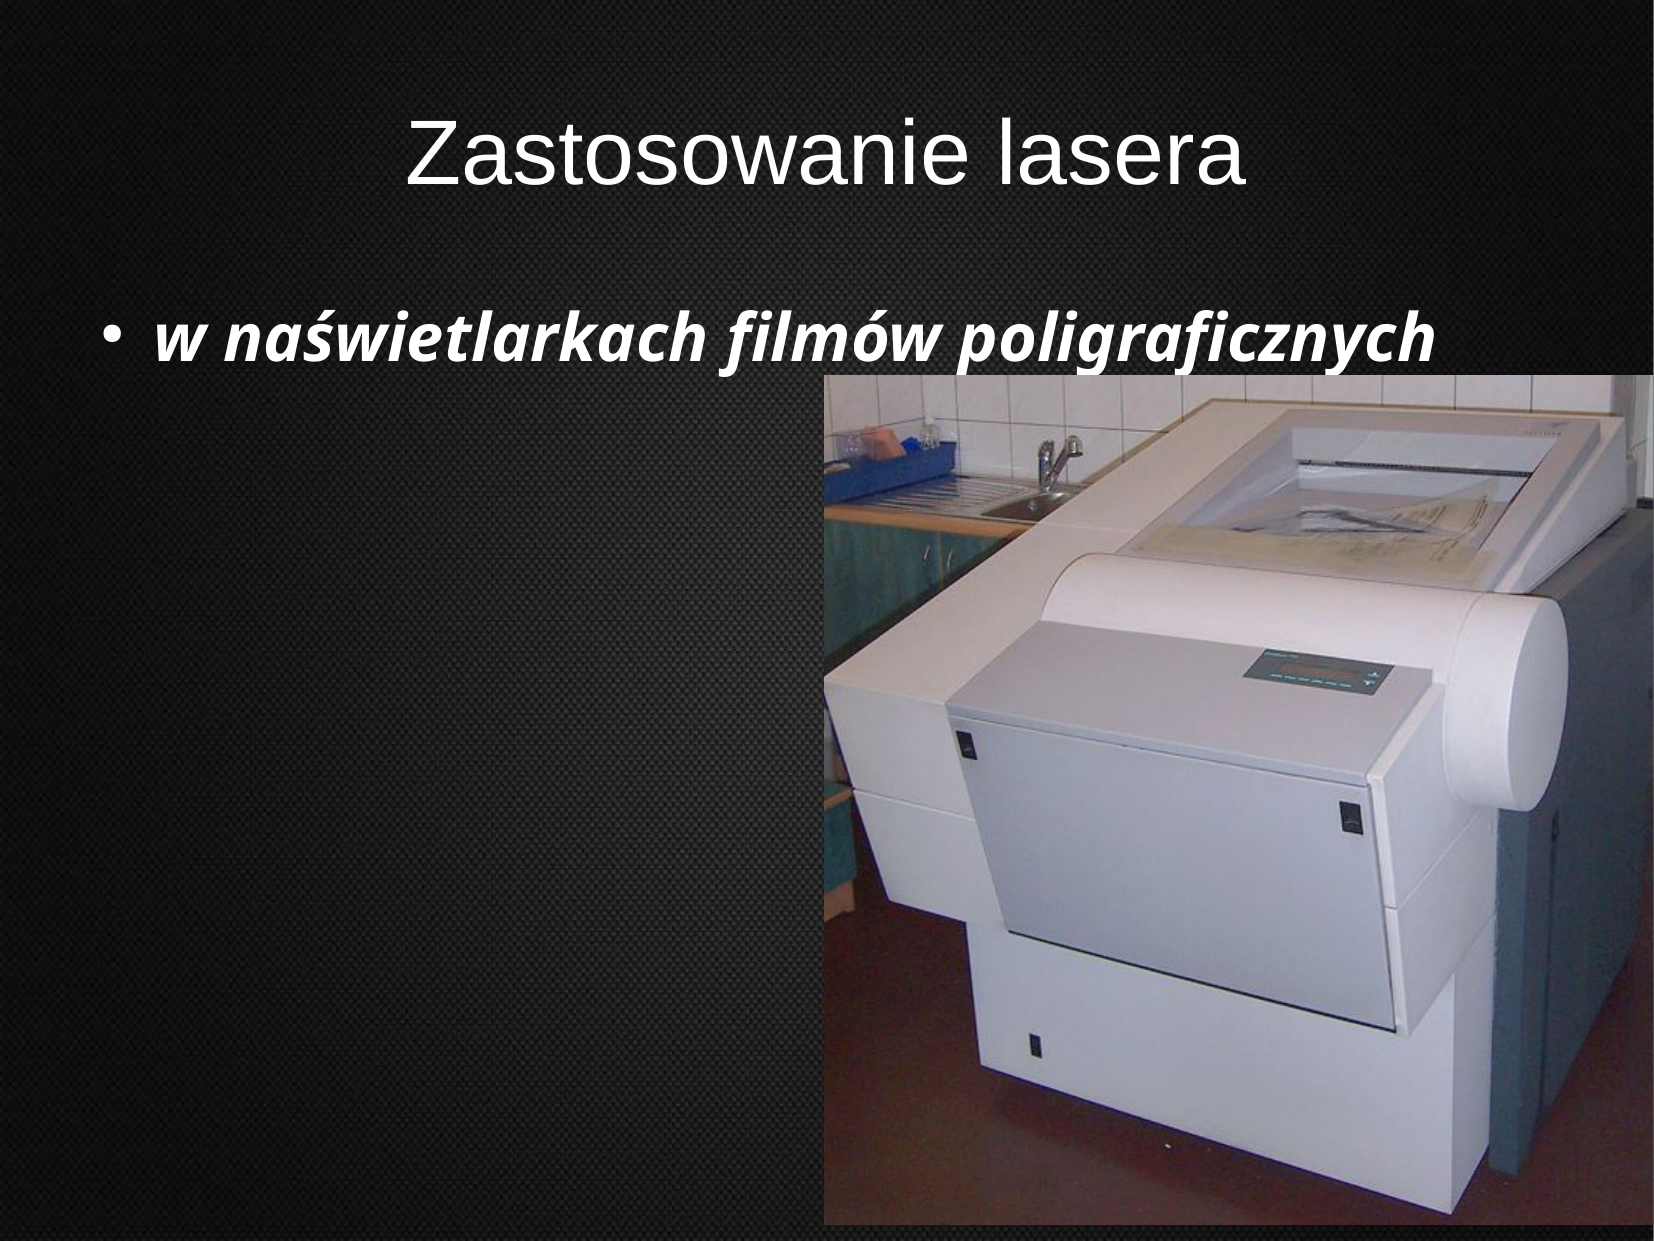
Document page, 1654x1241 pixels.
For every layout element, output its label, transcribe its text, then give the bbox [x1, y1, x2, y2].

list w naświetlarkach filmów poligraficznych [82, 290, 1571, 1010]
picture [0, 0, 1654, 1241]
title Zastosowanie lasera [82, 49, 1571, 257]
